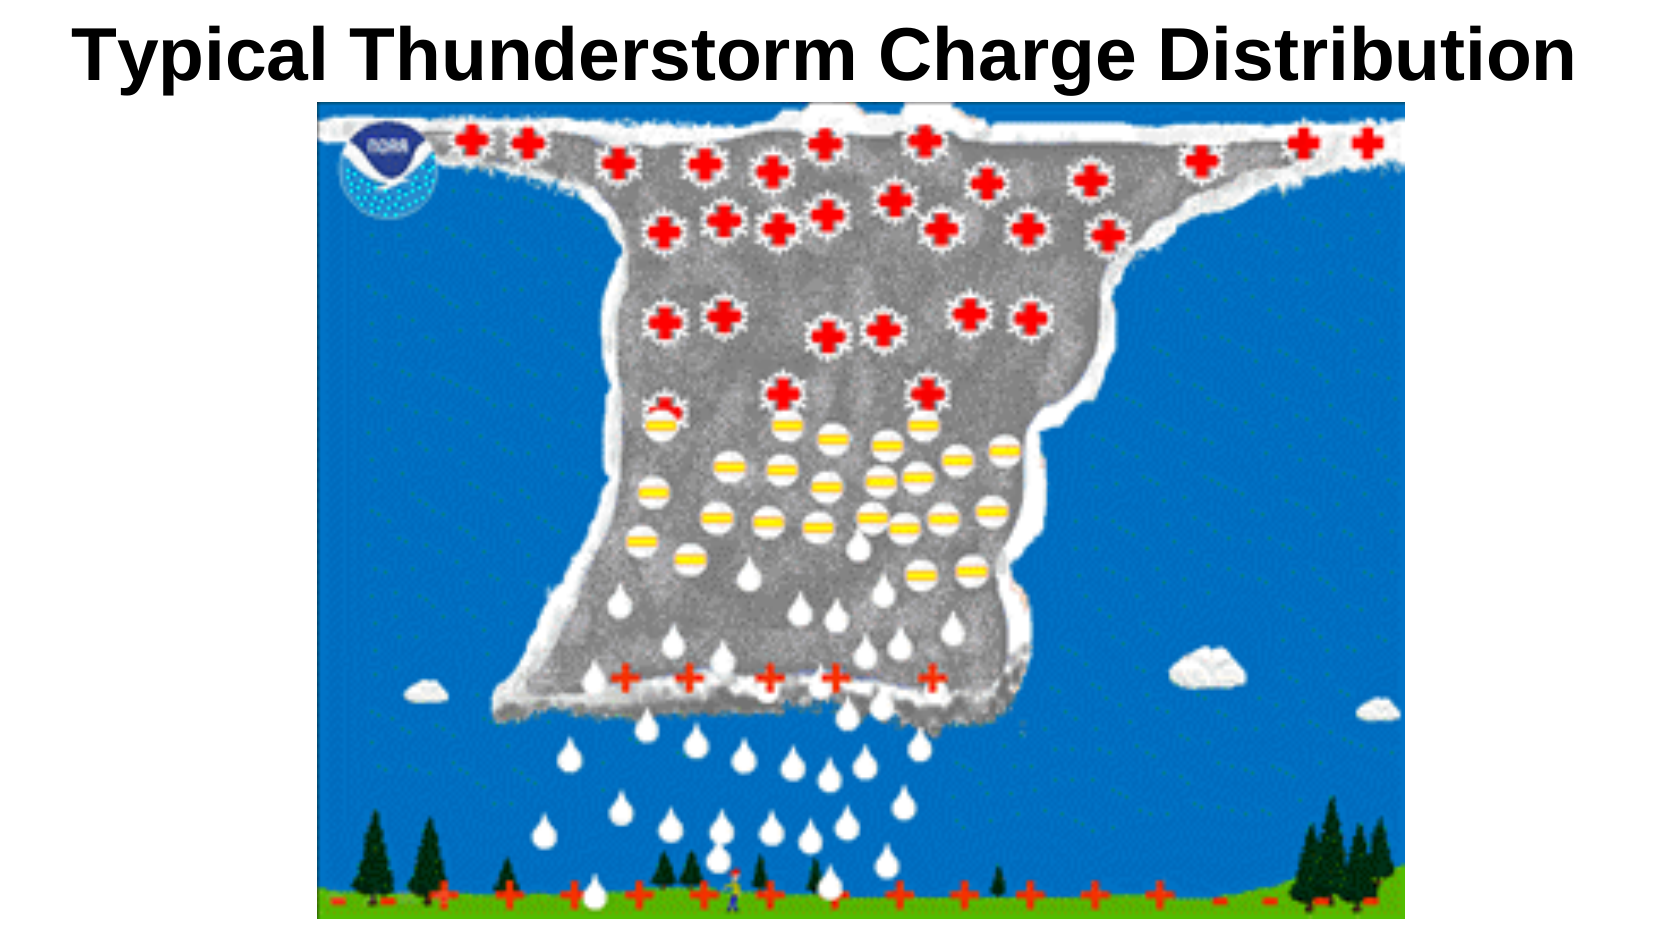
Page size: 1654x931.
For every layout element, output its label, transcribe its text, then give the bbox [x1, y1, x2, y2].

title Typical Thunderstorm Charge Distribution [0, 0, 1654, 101]
picture [317, 102, 1405, 919]
